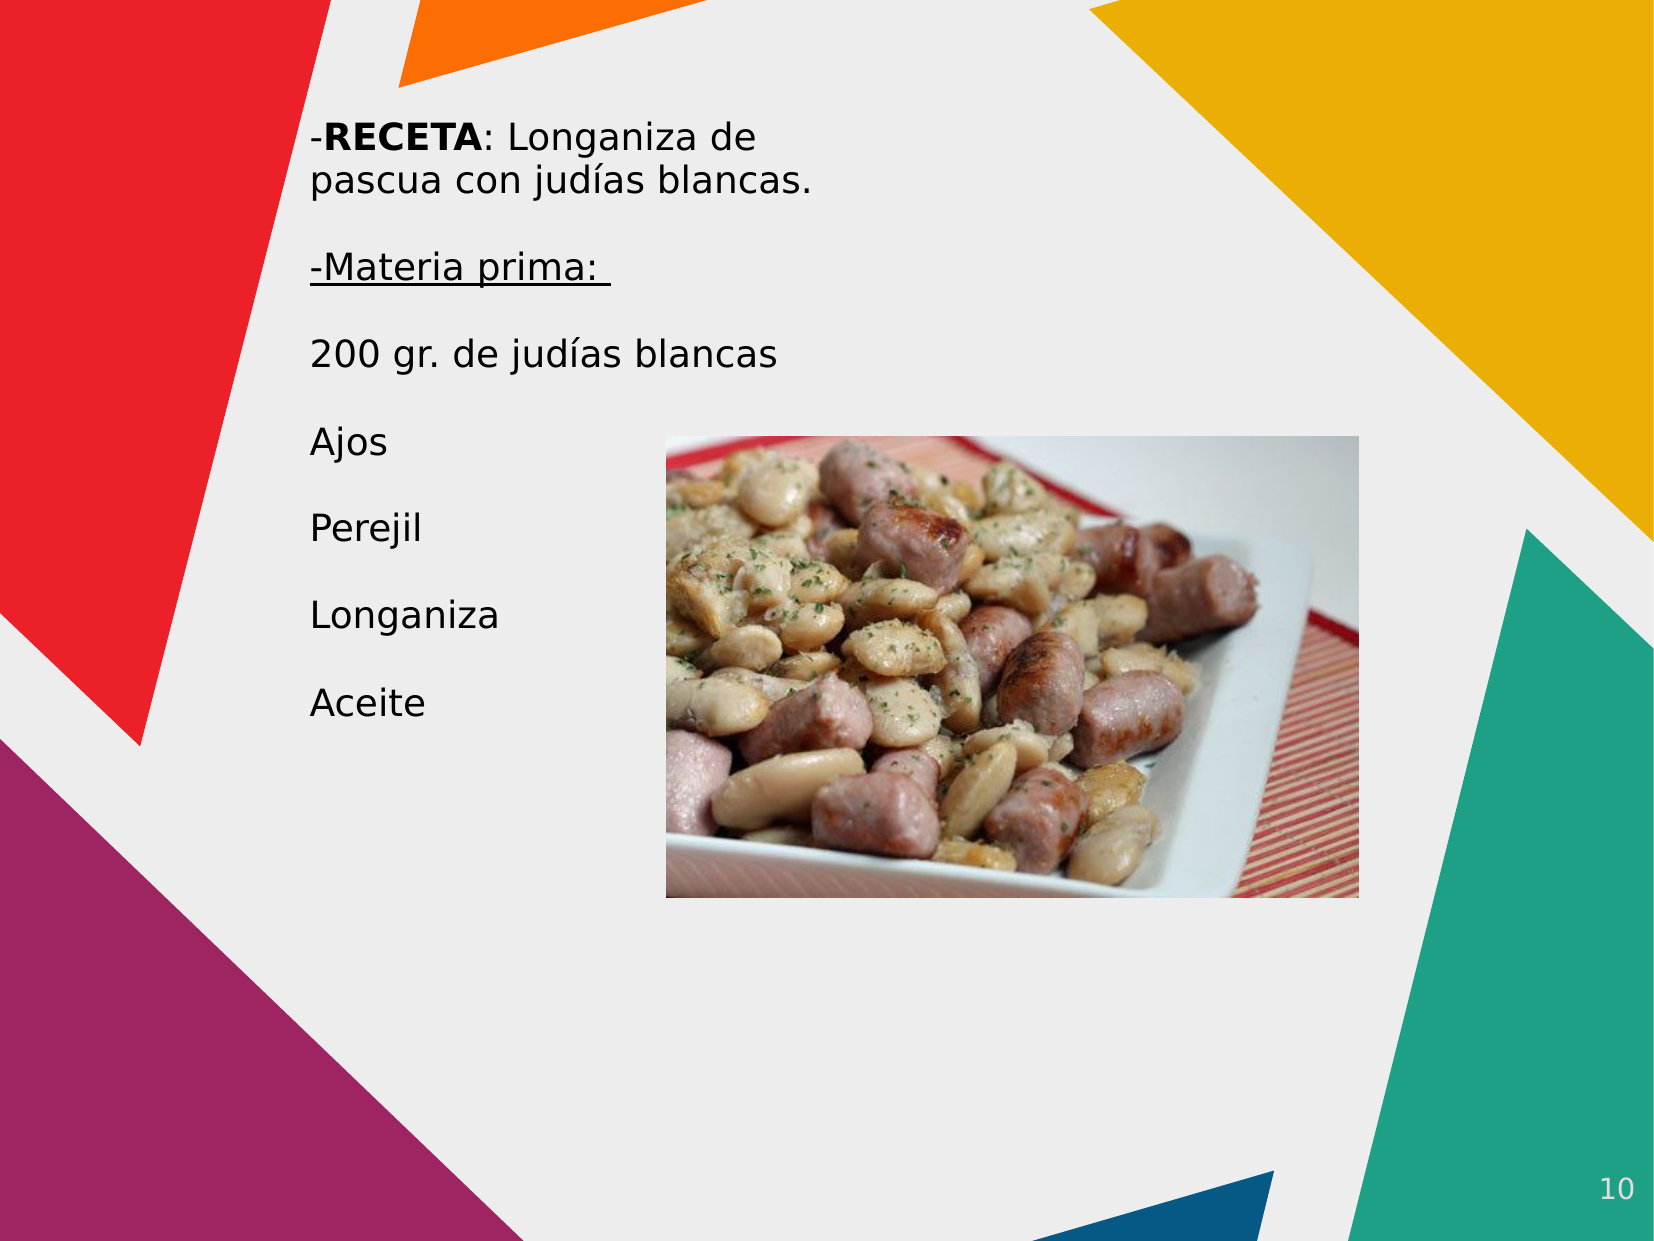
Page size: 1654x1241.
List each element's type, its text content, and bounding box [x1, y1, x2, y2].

picture [666, 436, 1359, 898]
text_box -RECETA: Longaniza de pascua con judías blancas. -Materia prima: 200 gr. de judías blancas Ajos Perejil Longaniza Aceite [294, 108, 863, 733]
